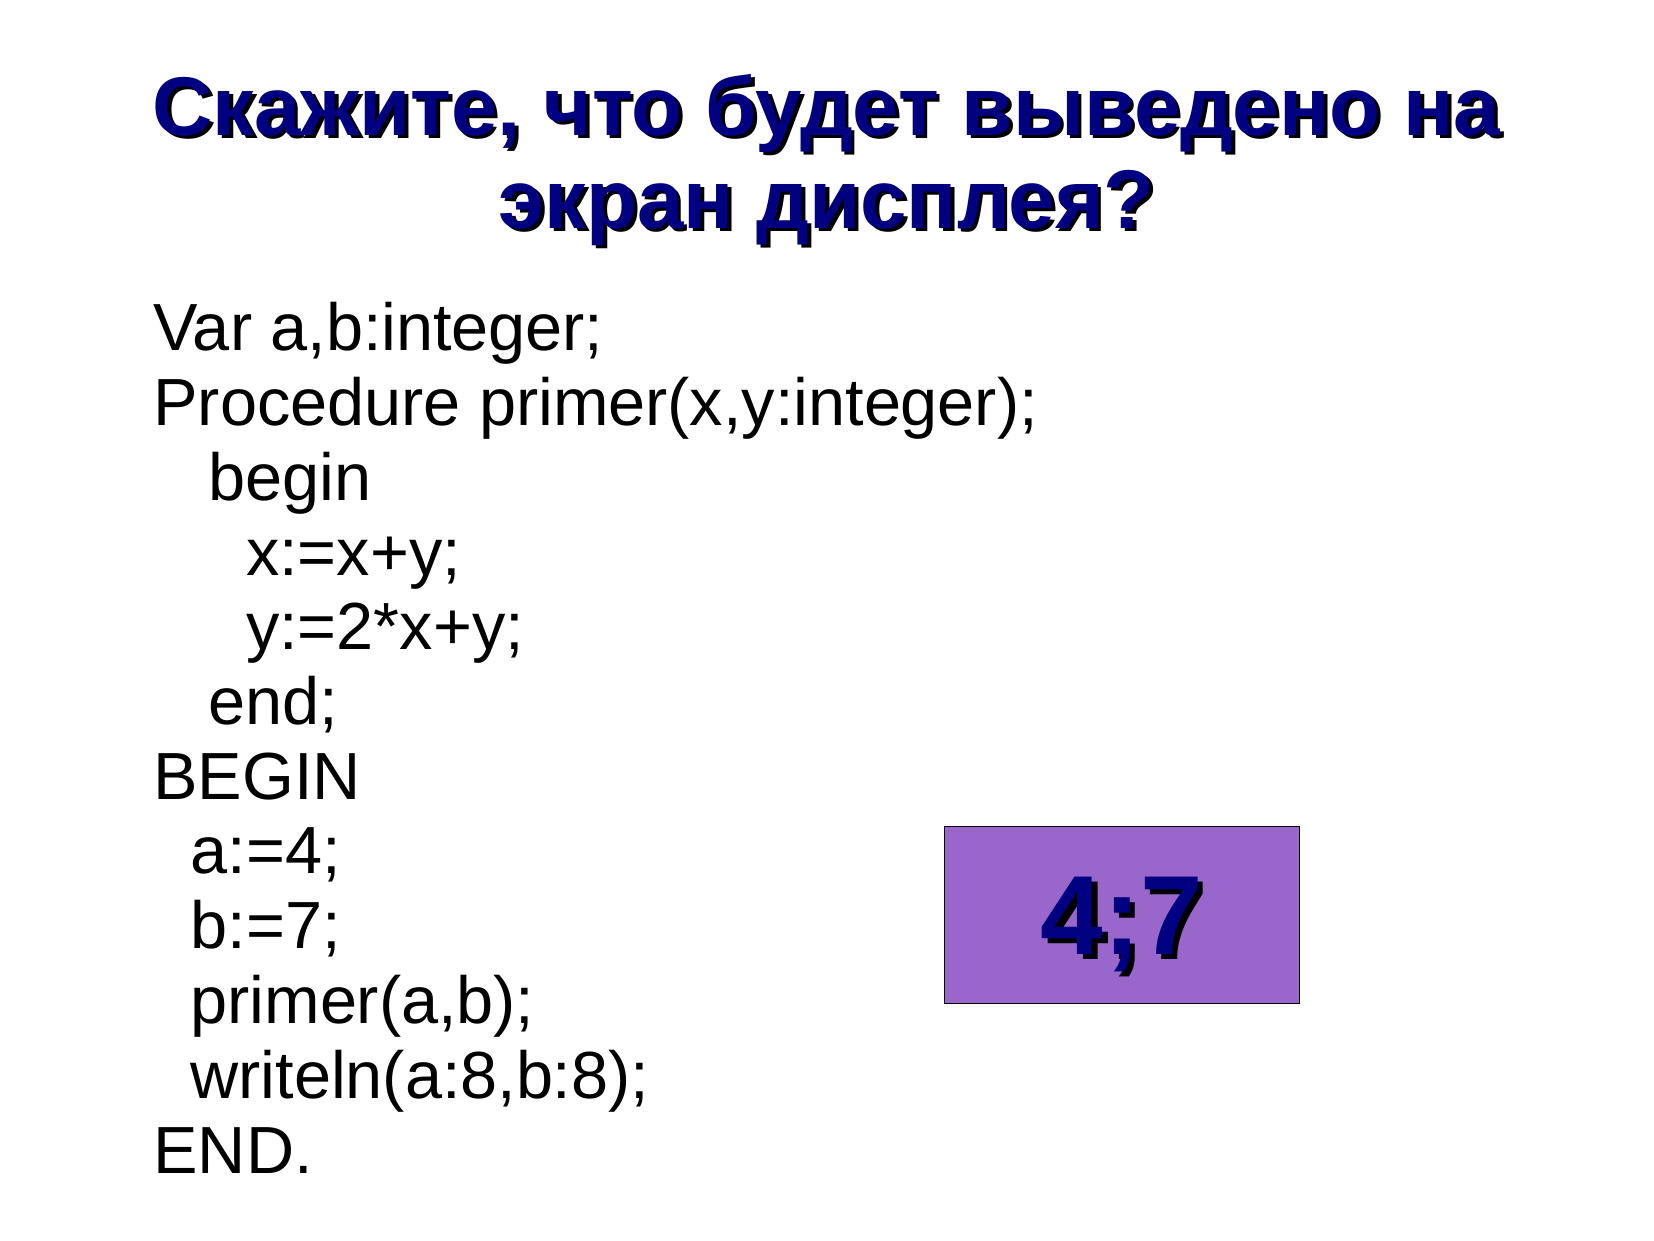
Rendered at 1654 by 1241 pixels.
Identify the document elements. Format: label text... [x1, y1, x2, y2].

title Скажите, что будет выведено на экран дисплея? [82, 56, 1571, 250]
text_box 4;7 [944, 826, 1300, 1004]
list Var a,b:integer; Procedure primer(x,y:integer); begin x:=x+y; y:=2*x+y; end; BEGIN a:=4; b:=7; primer(a,b); writeln(a:8,b:8); END. [82, 290, 1571, 1188]
